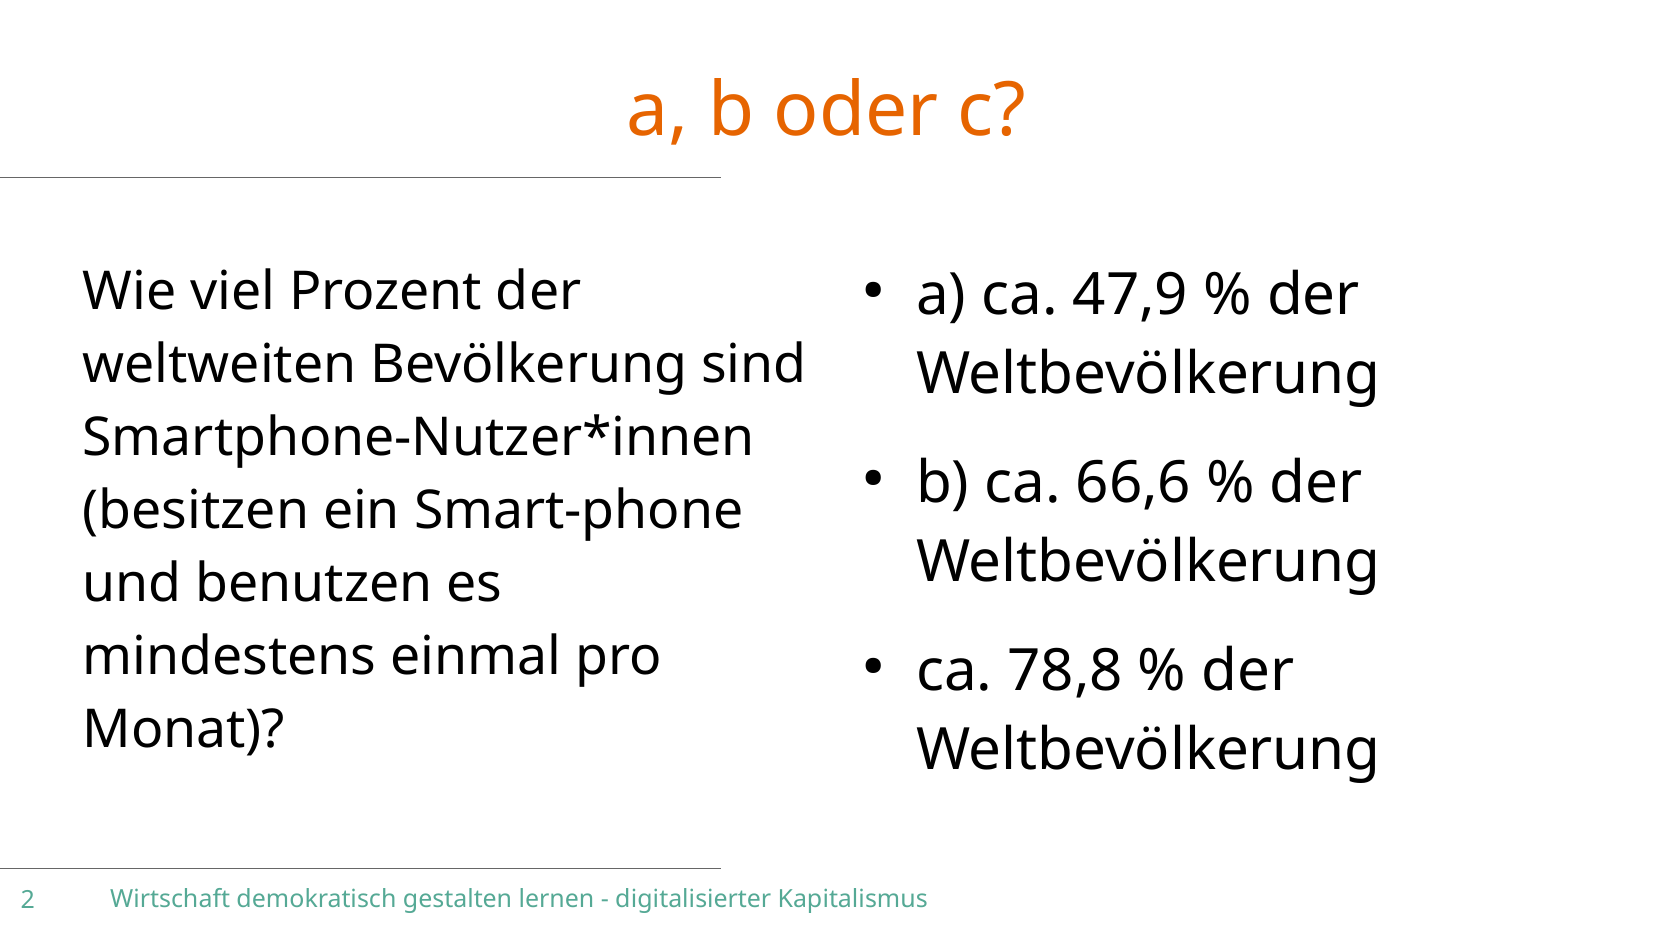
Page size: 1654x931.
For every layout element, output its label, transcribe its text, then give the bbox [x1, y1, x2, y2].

list a) ca. 47,9 % der Weltbevölkerung b) ca. 66,6 % der Weltbevölkerung ca. 78,8 % der Weltbevölkerung [845, 251, 1572, 792]
title a, b oder c? [82, 54, 1571, 143]
list Wie viel Prozent der weltweiten Bevölkerung sind Smartphone-Nutzer*innen (besitzen ein Smart-phone und benutzen es mindestens einmal pro Monat)? [82, 251, 809, 792]
